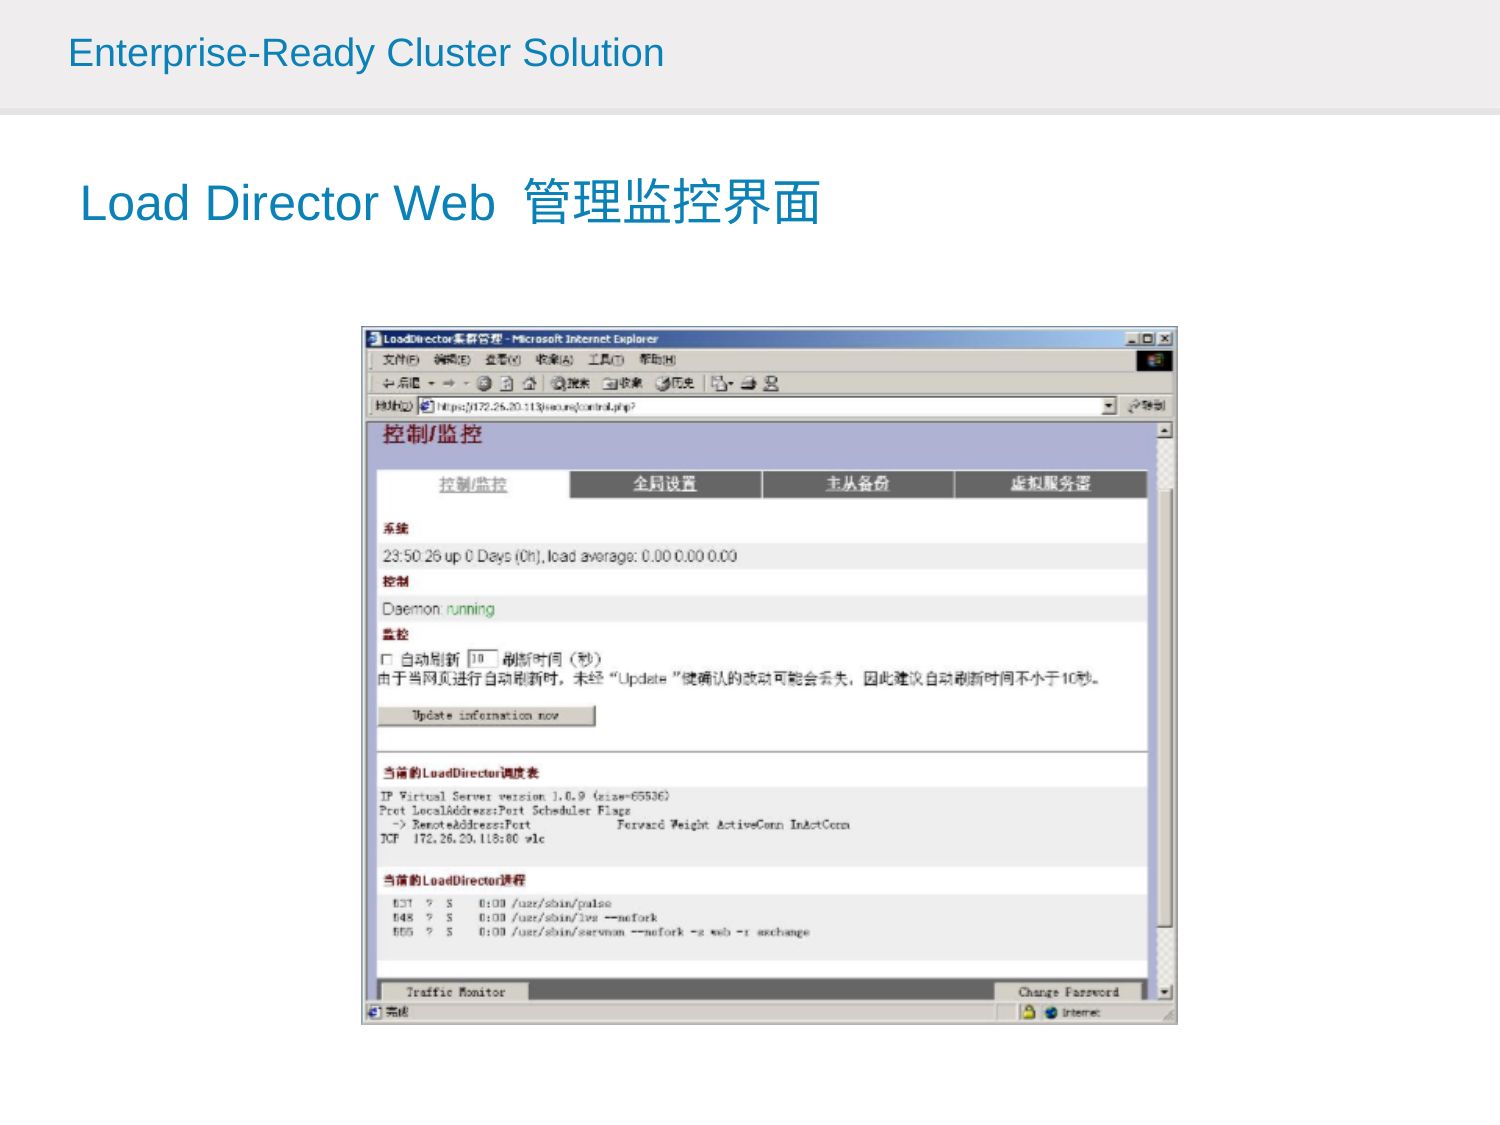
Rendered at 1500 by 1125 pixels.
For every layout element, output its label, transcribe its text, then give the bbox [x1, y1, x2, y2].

picture [360, 326, 1178, 1026]
picture [0, 0, 1500, 115]
text_box Load Director Web 管理监控界面 [64, 160, 975, 240]
